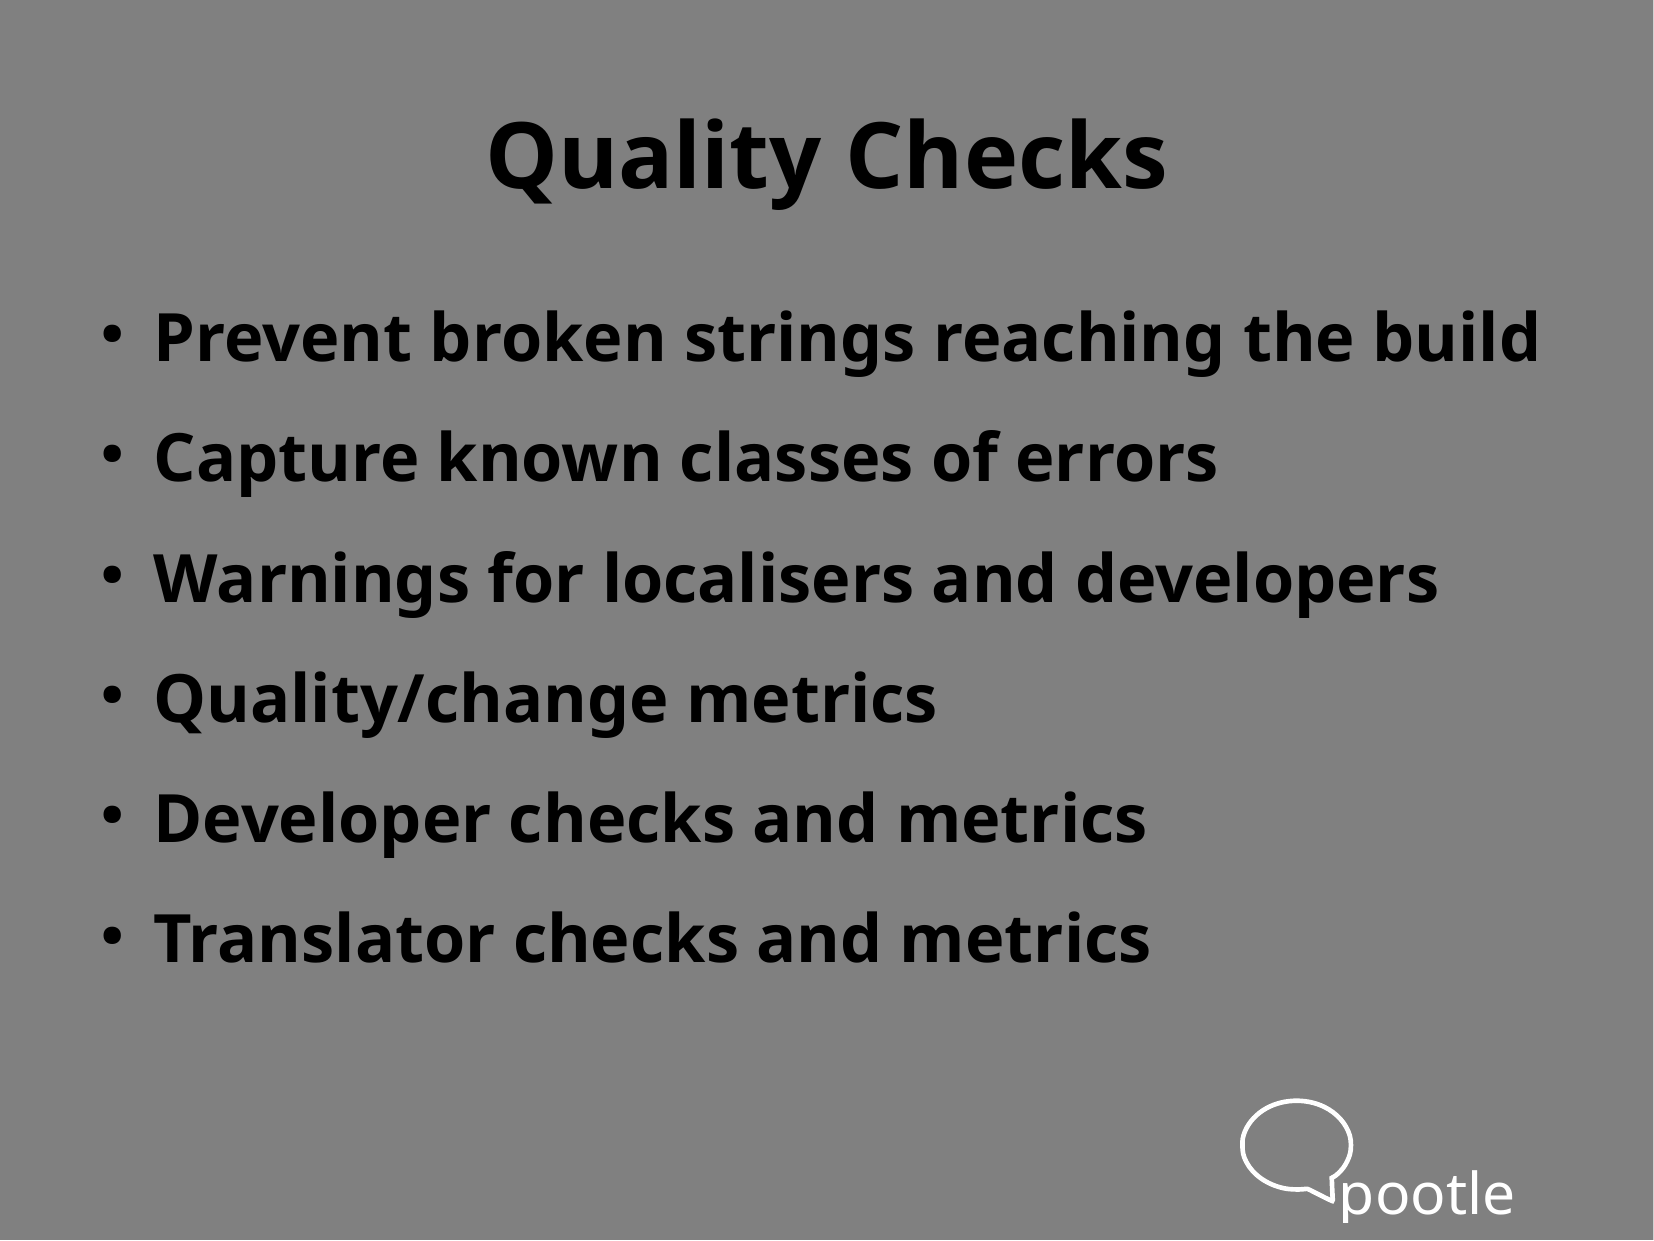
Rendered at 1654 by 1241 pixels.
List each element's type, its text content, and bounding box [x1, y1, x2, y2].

title Quality Checks [82, 49, 1571, 257]
list Prevent broken strings reaching the build Capture known classes of errors Warnings for localisers and developers Quality/change metrics Developer checks and metrics Translator checks and metrics [82, 290, 1571, 1010]
